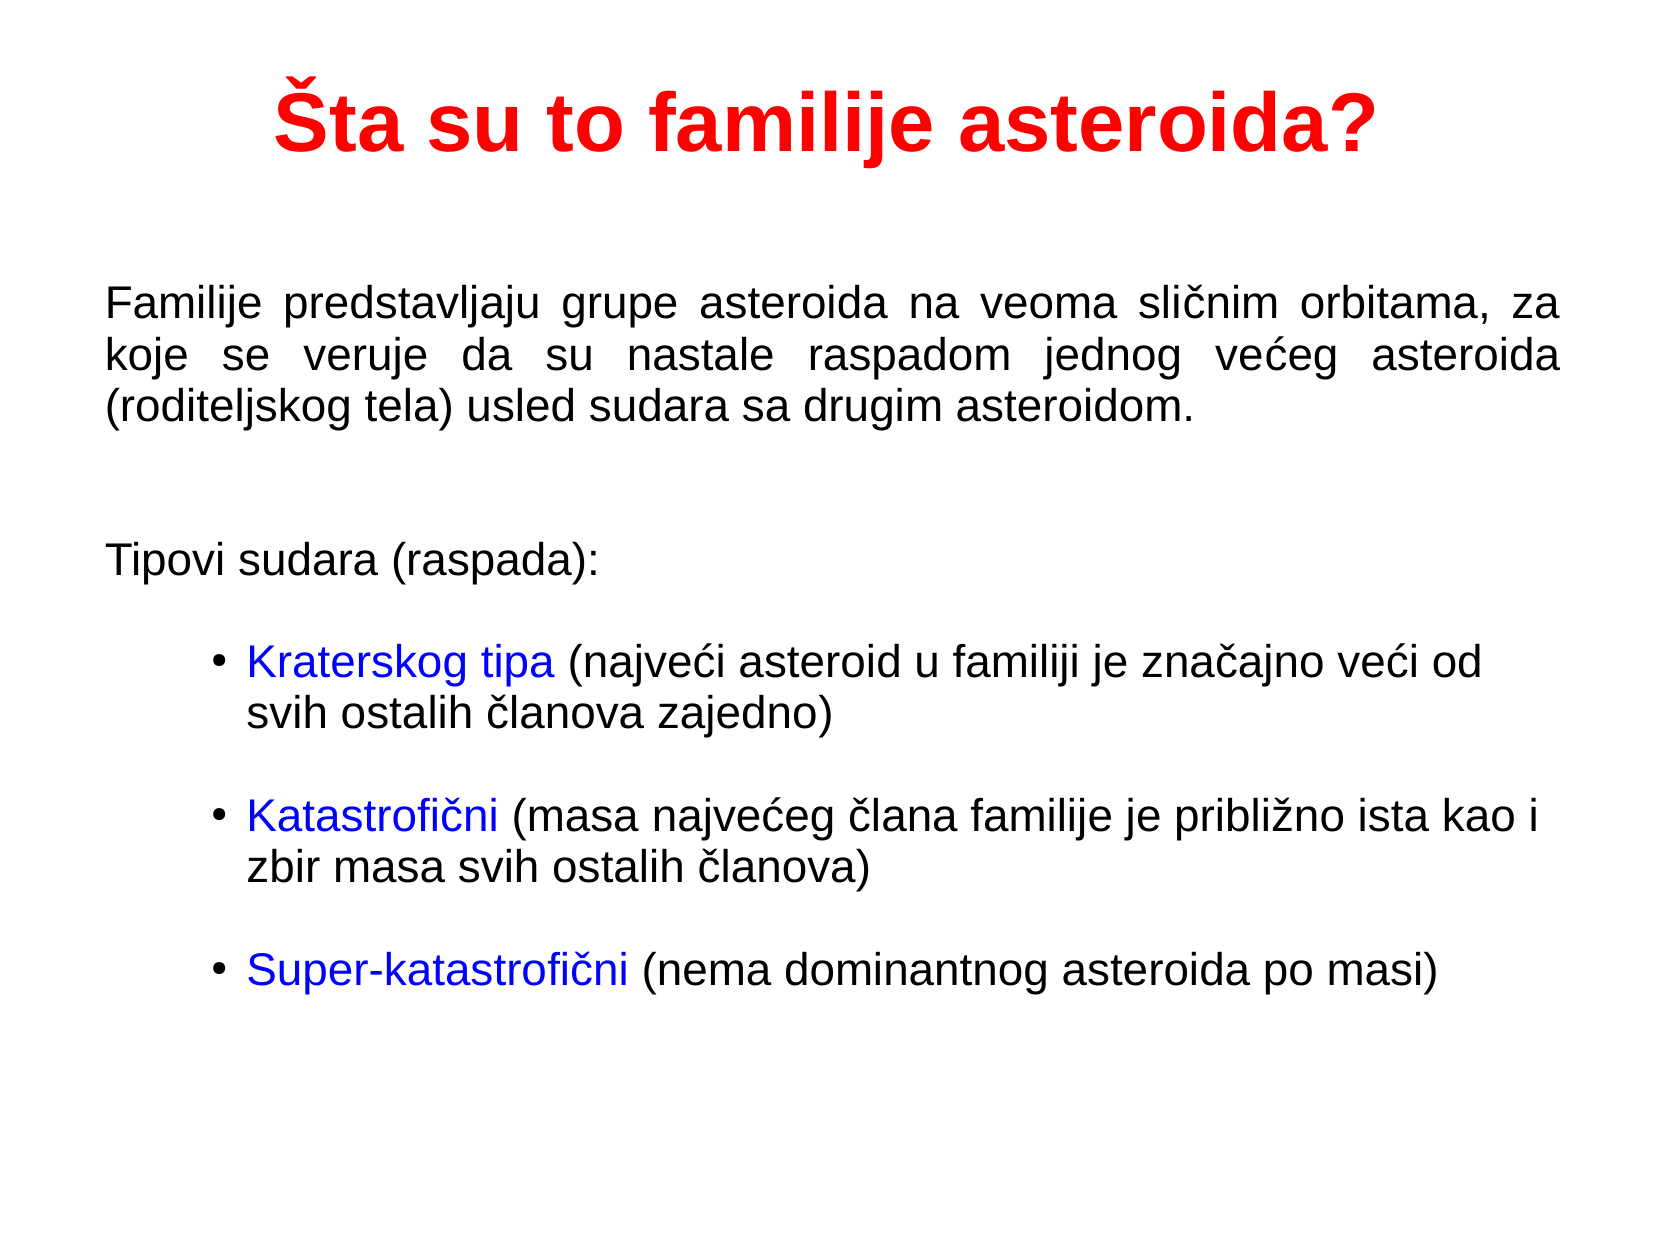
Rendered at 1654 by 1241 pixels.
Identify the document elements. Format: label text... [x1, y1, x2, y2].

title Šta su to familije asteroida? [82, 49, 1571, 196]
text_box Familije predstavljaju grupe asteroida na veoma sličnim orbitama, za koje se veruje da su nastale raspadom jednog većeg asteroida (roditeljskog tela) usled sudara sa drugim asteroidom. Tipovi sudara (raspada): Kraterskog tipa (najveći asteroid u familiji je značajno veći od svih ostalih članova zajedno) Katastrofični (masa najvećeg člana familije je približno ista kao i zbir masa svih ostalih članova) Super-katastrofični (nema dominantnog asteroida po masi) [90, 270, 1576, 1081]
